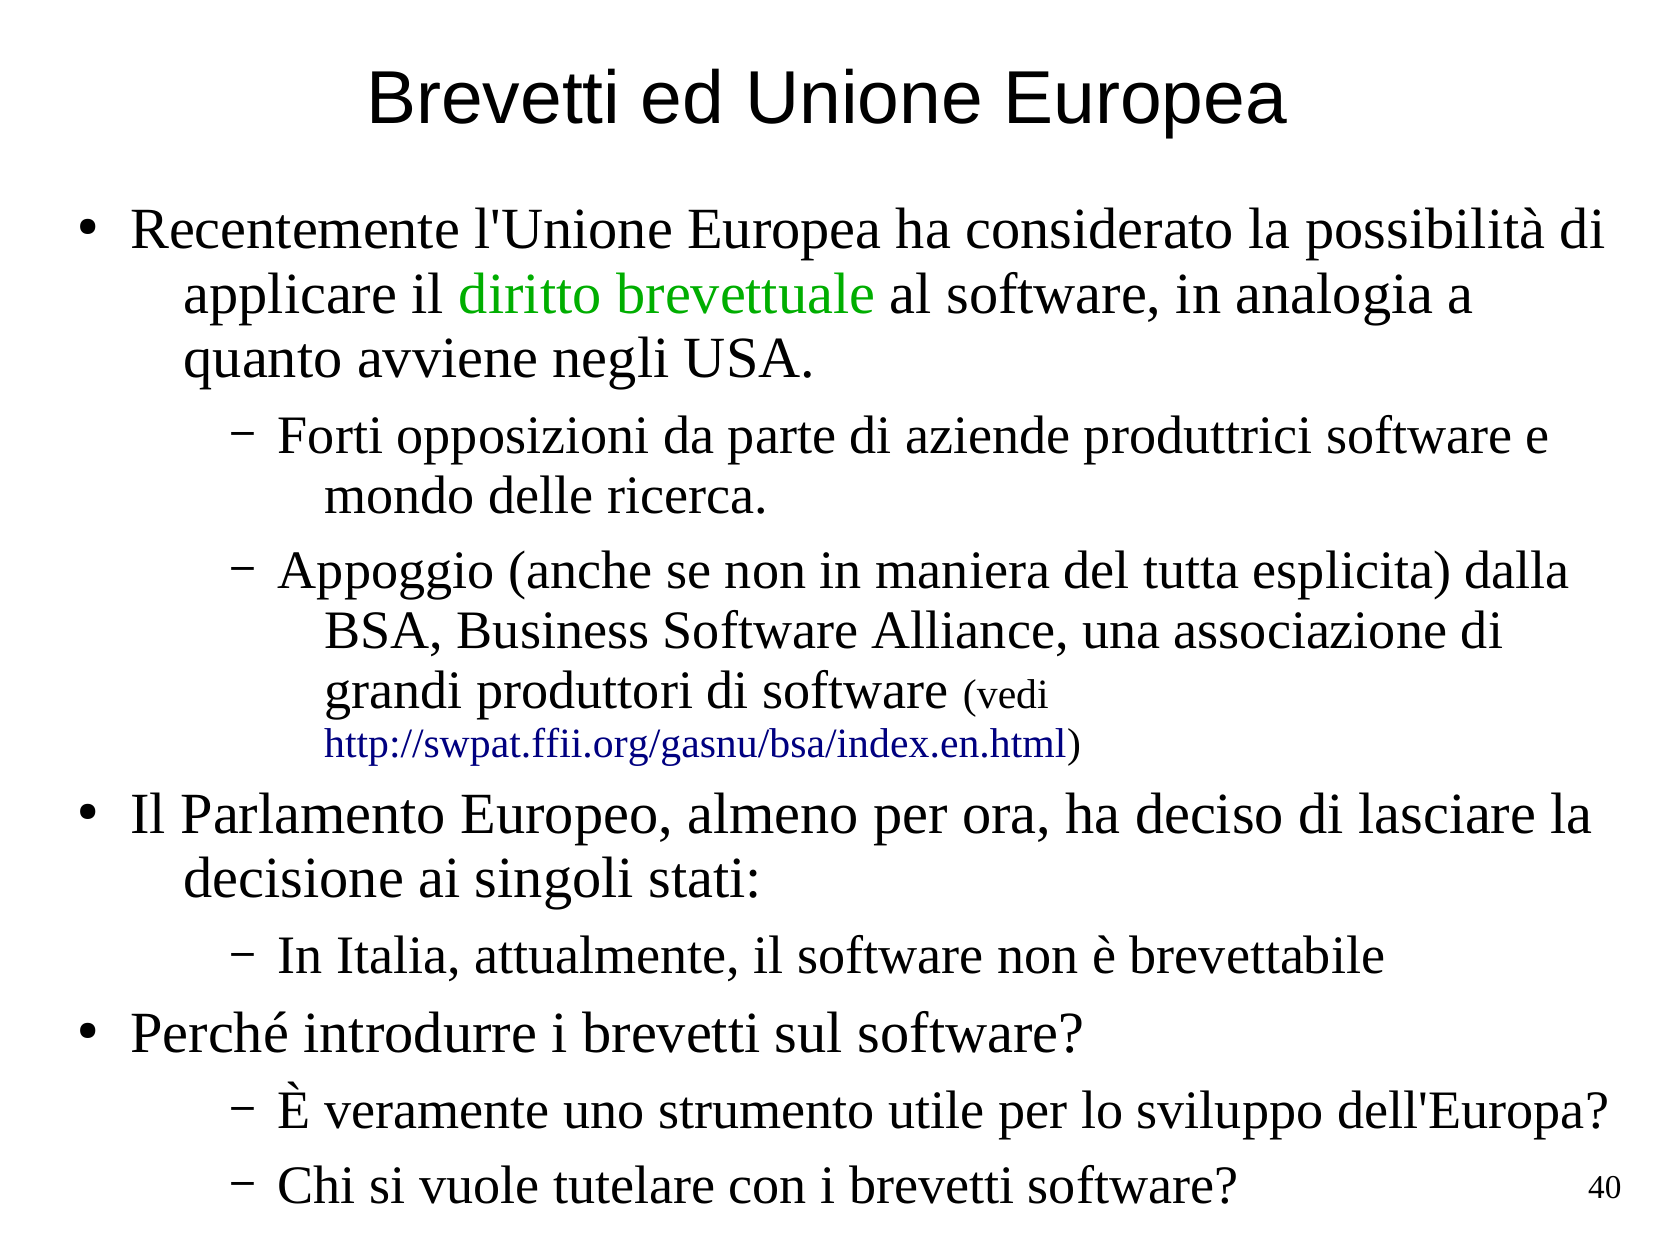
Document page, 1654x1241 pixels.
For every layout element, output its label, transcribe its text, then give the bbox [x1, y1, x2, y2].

title Brevetti ed Unione Europea [37, 30, 1617, 166]
list Recentemente l'Unione Europea ha considerato la possibilità di applicare il diritto brevettuale al software, in analogia a quanto avviene negli USA. Forti opposizioni da parte di aziende produttrici software e mondo delle ricerca. Appoggio (anche se non in maniera del tutta esplicita) dalla BSA, Business Software Alliance, una associazione di grandi produttori di software (vedi http://swpat.ffii.org/gasnu/bsa/index.en.html) Il Parlamento Europeo, almeno per ora, ha deciso di lasciare la decisione ai singoli stati: In Italia, attualmente, il software non è brevettabile Perché introdurre i brevetti sul software? È veramente uno strumento utile per lo sviluppo dell'Europa? Chi si vuole tutelare con i brevetti software? [42, 196, 1612, 1187]
